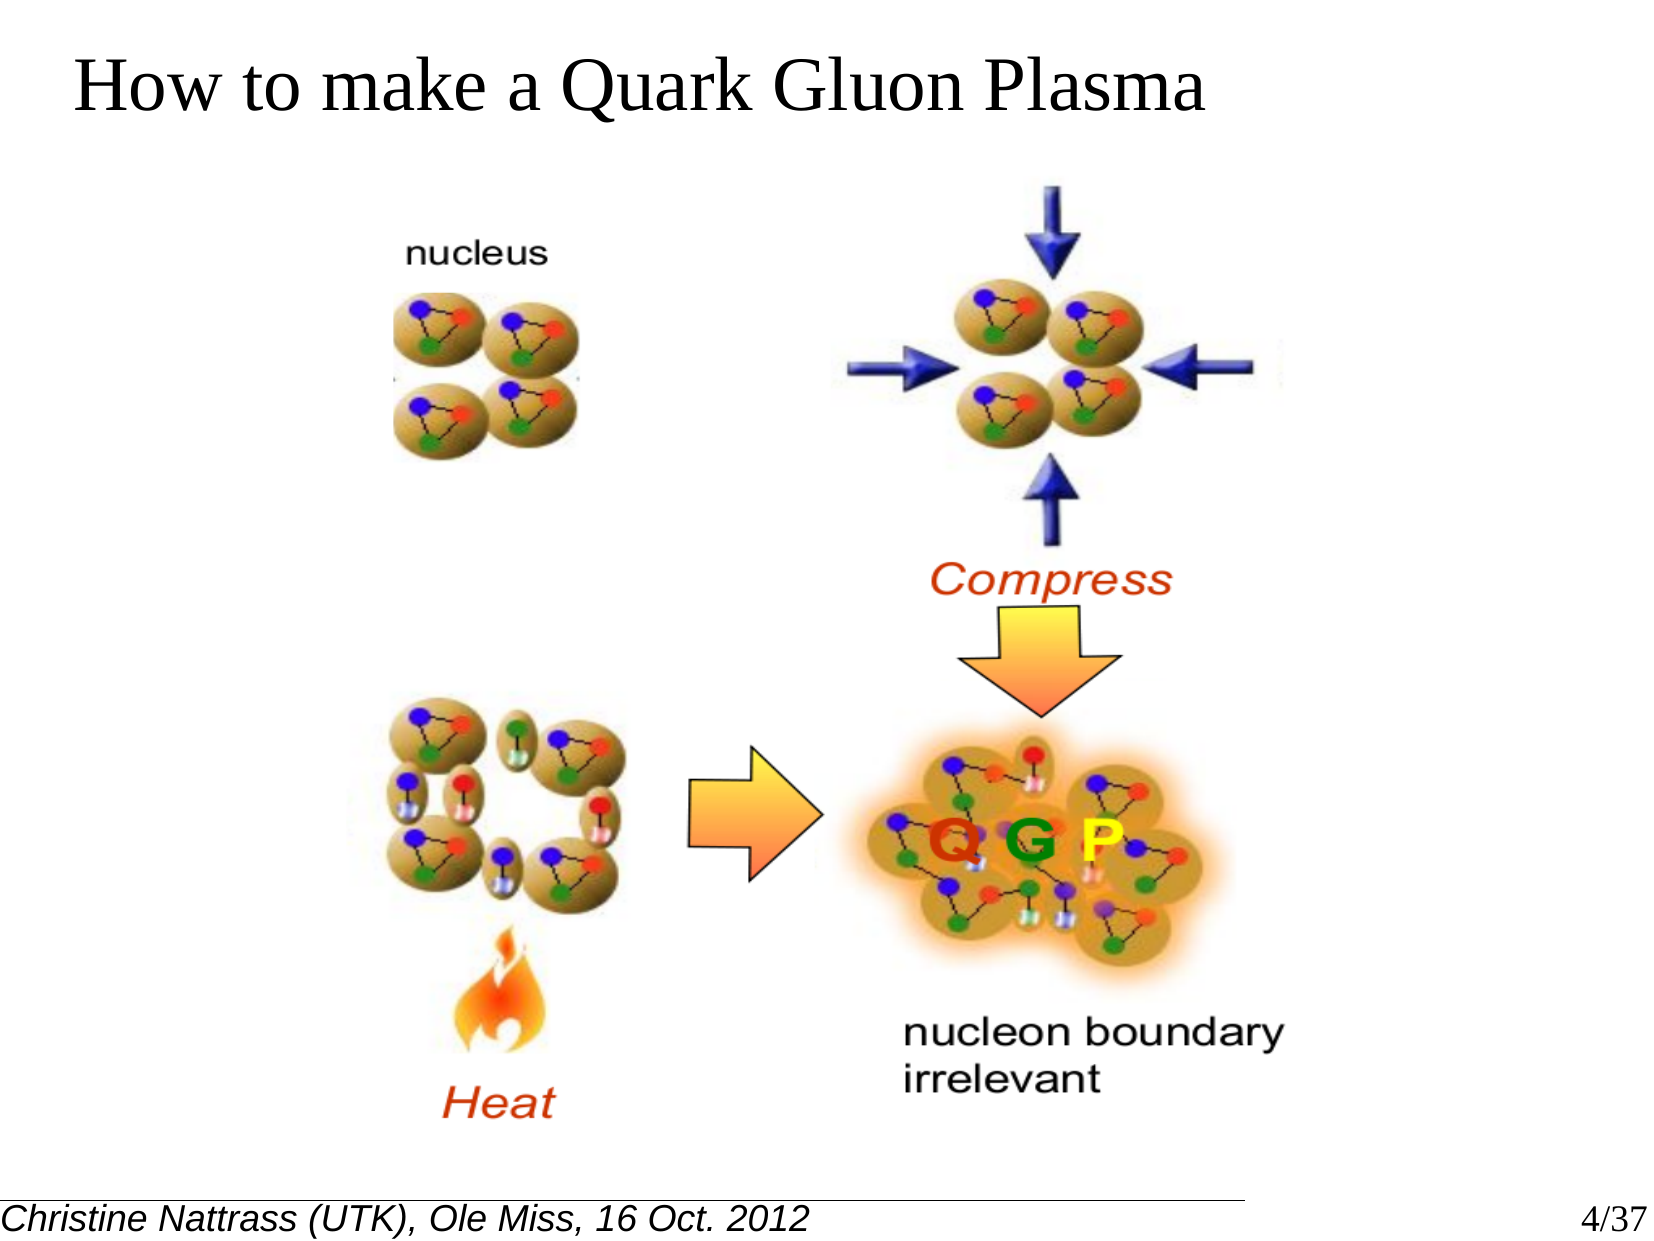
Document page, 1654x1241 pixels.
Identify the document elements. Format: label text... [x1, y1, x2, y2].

title How to make a Quark Gluon Plasma [0, 0, 1281, 170]
picture [345, 149, 1321, 1137]
